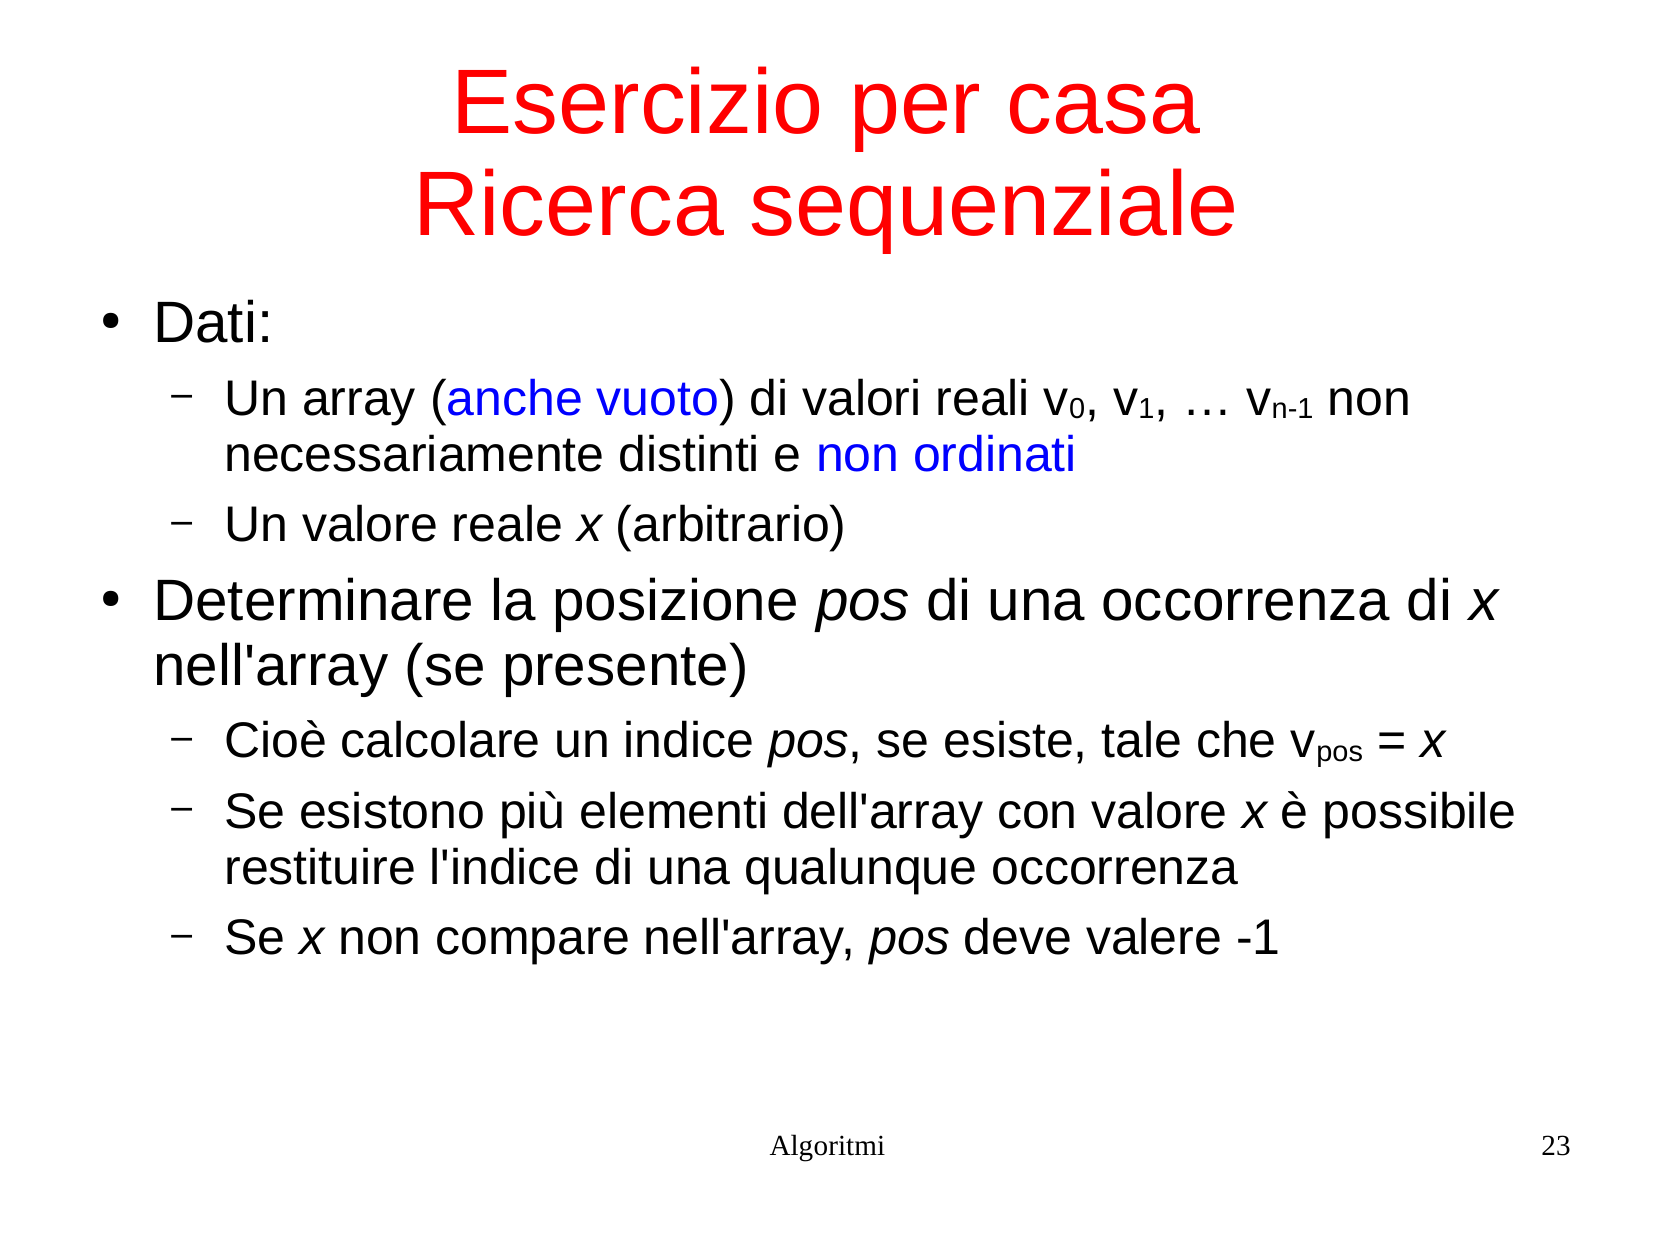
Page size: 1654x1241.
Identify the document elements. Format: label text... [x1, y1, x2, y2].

title Esercizio per casa Ricerca sequenziale [82, 49, 1571, 257]
list Dati: Un array (anche vuoto) di valori reali v0, v1, … vn-1 non necessariamente distinti e non ordinati Un valore reale x (arbitrario) Determinare la posizione pos di una occorrenza di x nell'array (se presente) Cioè calcolare un indice pos, se esiste, tale che vpos = x Se esistono più elementi dell'array con valore x è possibile restituire l'indice di una qualunque occorrenza Se x non compare nell'array, pos deve valere -1 [82, 290, 1571, 1088]
